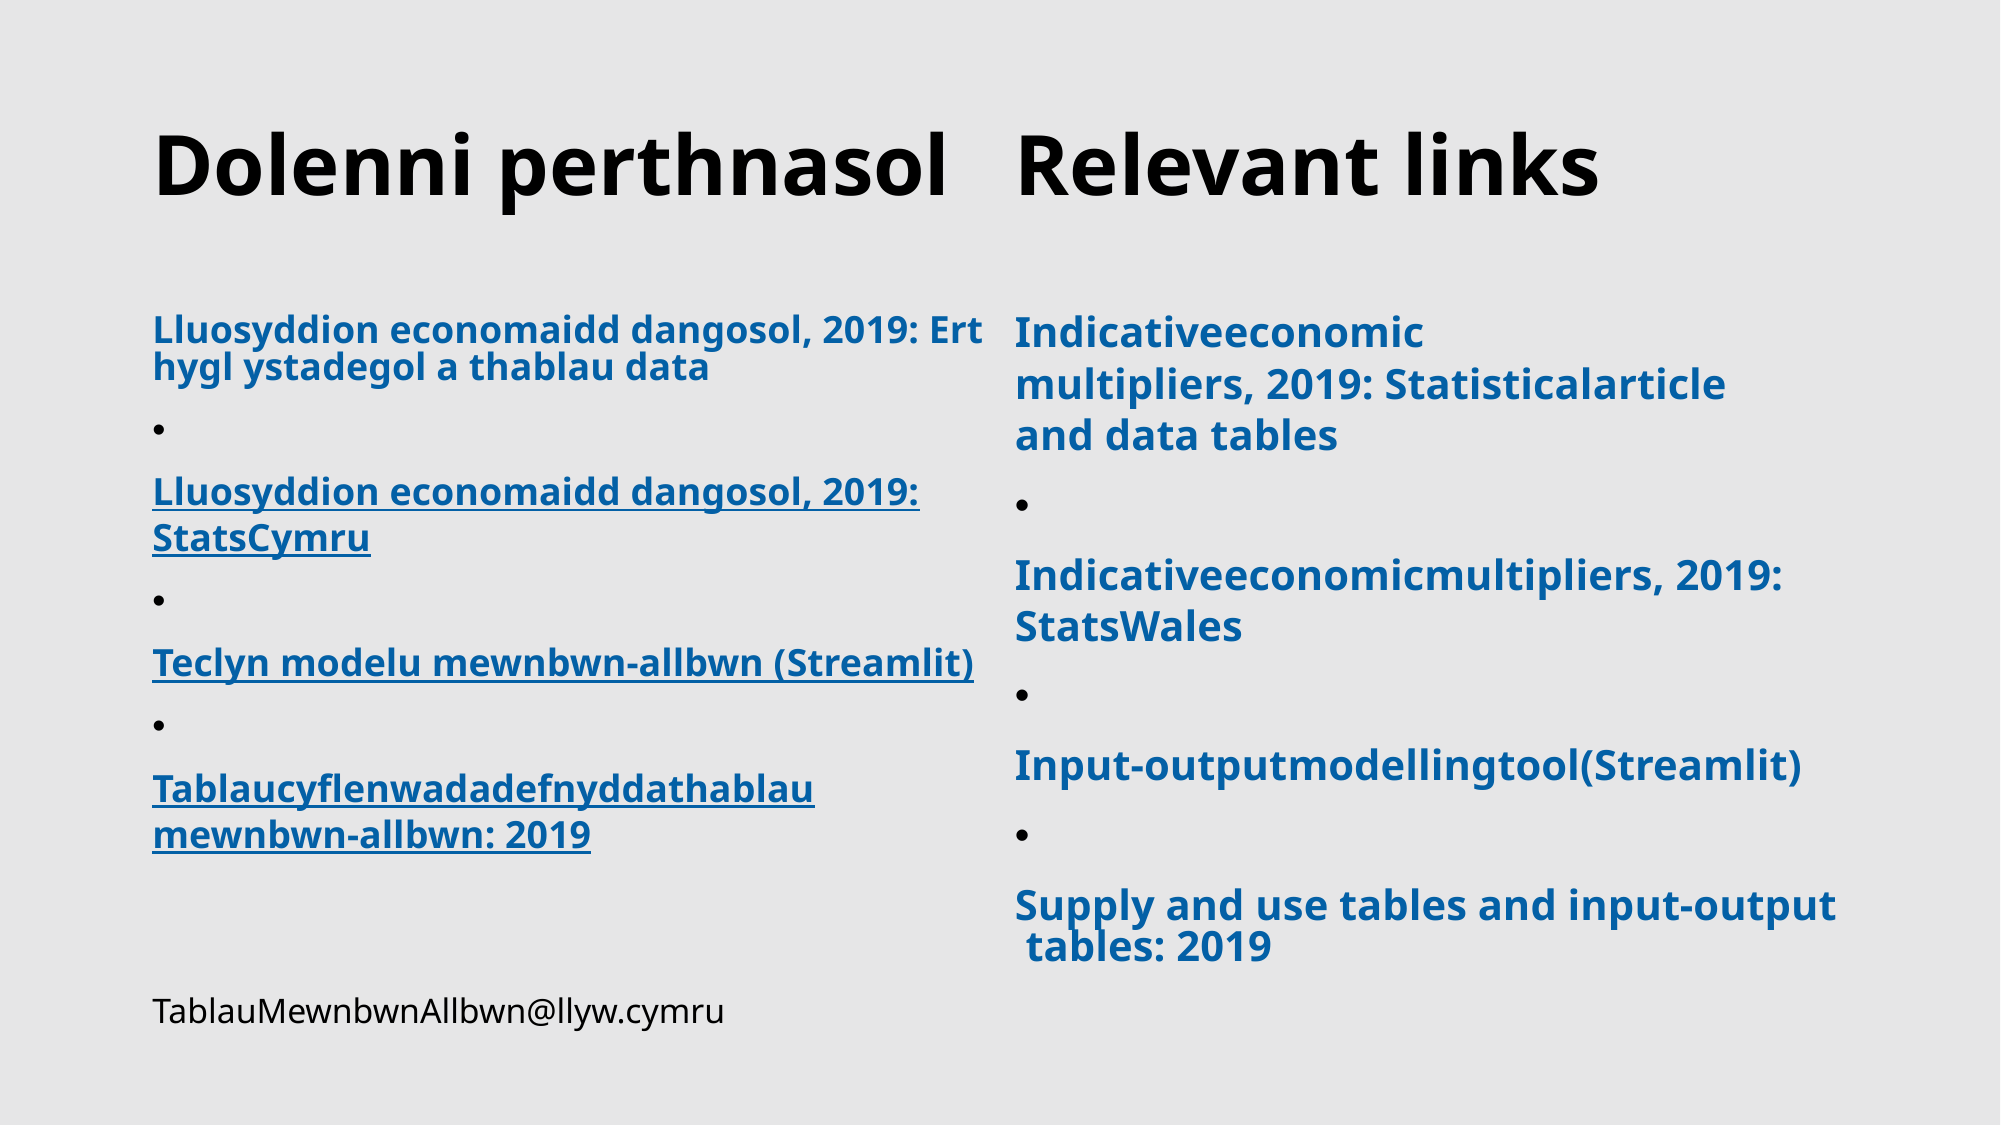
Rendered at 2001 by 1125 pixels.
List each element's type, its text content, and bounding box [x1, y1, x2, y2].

text_box Indicative economic multipliers, 2019: Statistical article and data tables Indicative economic multipliers, 2019: StatsWales Input-output modelling tool (Streamlit) Supply and use tables and input-output tables: 2019 InputOutputTables@gov.wales [1000, 299, 1863, 1014]
title Dolenni perthnasol [137, 59, 1000, 278]
list Lluosyddion economaidd dangosol, 2019: Erthygl ystadegol a thablau data Lluosyddion economaidd dangosol, 2019: StatsCymru Teclyn modelu mewnbwn-allbwn (Streamlit) Tablau cyflenwad a defnydd a thablau mewnbwn-allbwn: 2019 TablauMewnbwnAllbwn@llyw.cymru [137, 299, 1000, 1014]
text_box Relevant links [1000, 59, 1863, 278]
